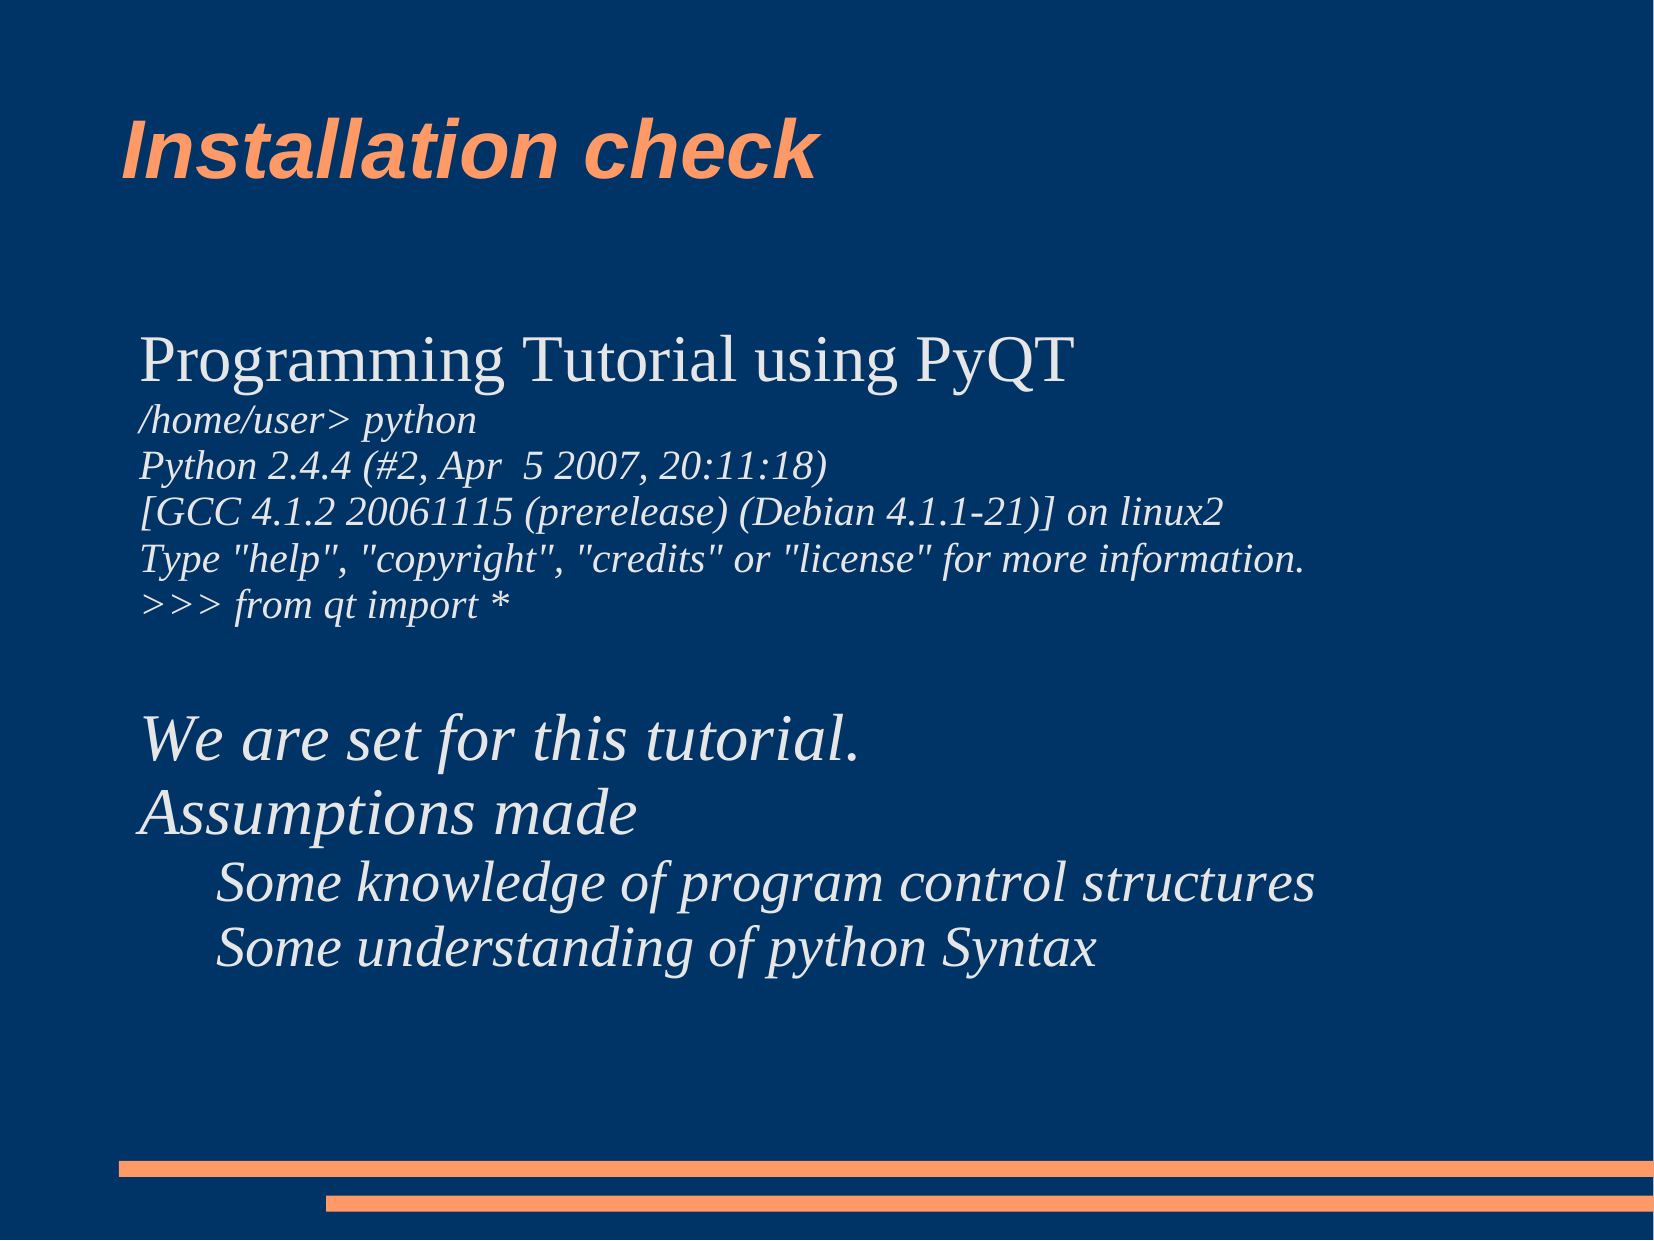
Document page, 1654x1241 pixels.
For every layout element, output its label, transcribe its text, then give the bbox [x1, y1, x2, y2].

title Installation check [121, 46, 1534, 254]
list Programming Tutorial using PyQT /home/user> python Python 2.4.4 (#2, Apr 5 2007, 20:11:18) [GCC 4.1.2 20061115 (prerelease) (Debian 4.1.1-21)] on linux2 Type "help", "copyright", "credits" or "license" for more information. >>> from qt import * We are set for this tutorial. Assumptions made Some knowledge of program control structures Some understanding of python Syntax [121, 322, 1561, 1133]
